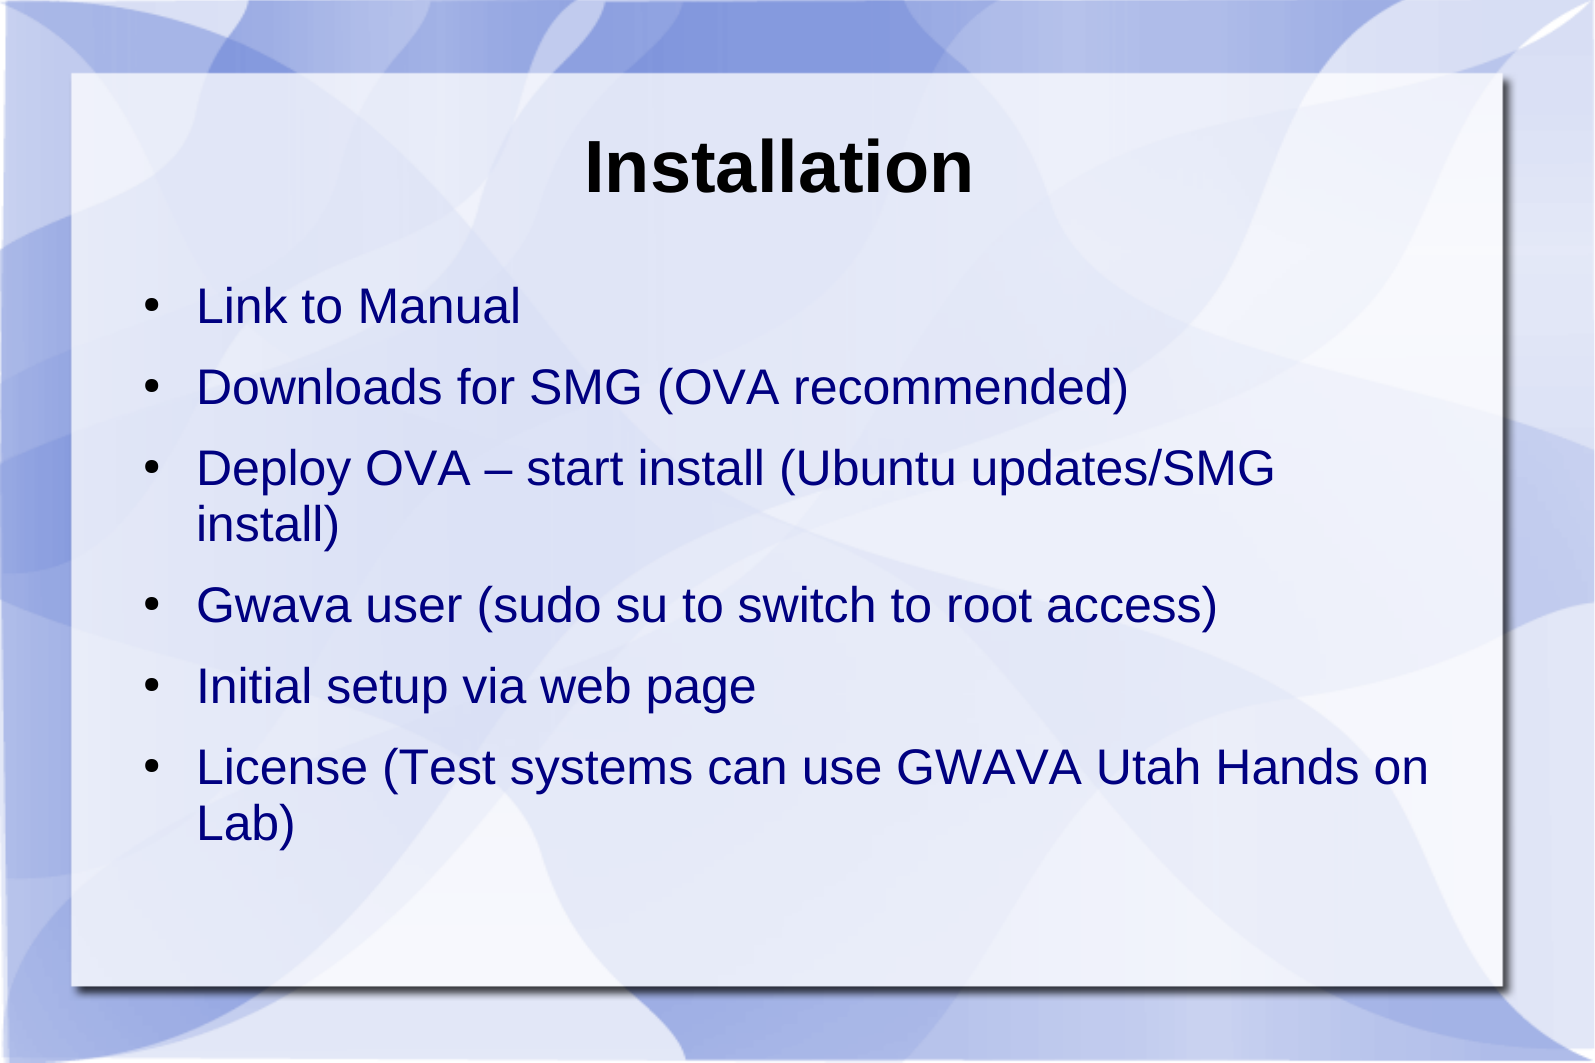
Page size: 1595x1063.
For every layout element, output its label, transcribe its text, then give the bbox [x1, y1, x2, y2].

title Installation [79, 77, 1481, 256]
list Link to Manual Downloads for SMG (OVA recommended) Deploy OVA – start install (Ubuntu updates/SMG install) Gwava user (sudo su to switch to root access) Initial setup via web page License (Test systems can use GWAVA Utah Hands on Lab) [125, 278, 1436, 851]
picture [0, 0, 1595, 1063]
